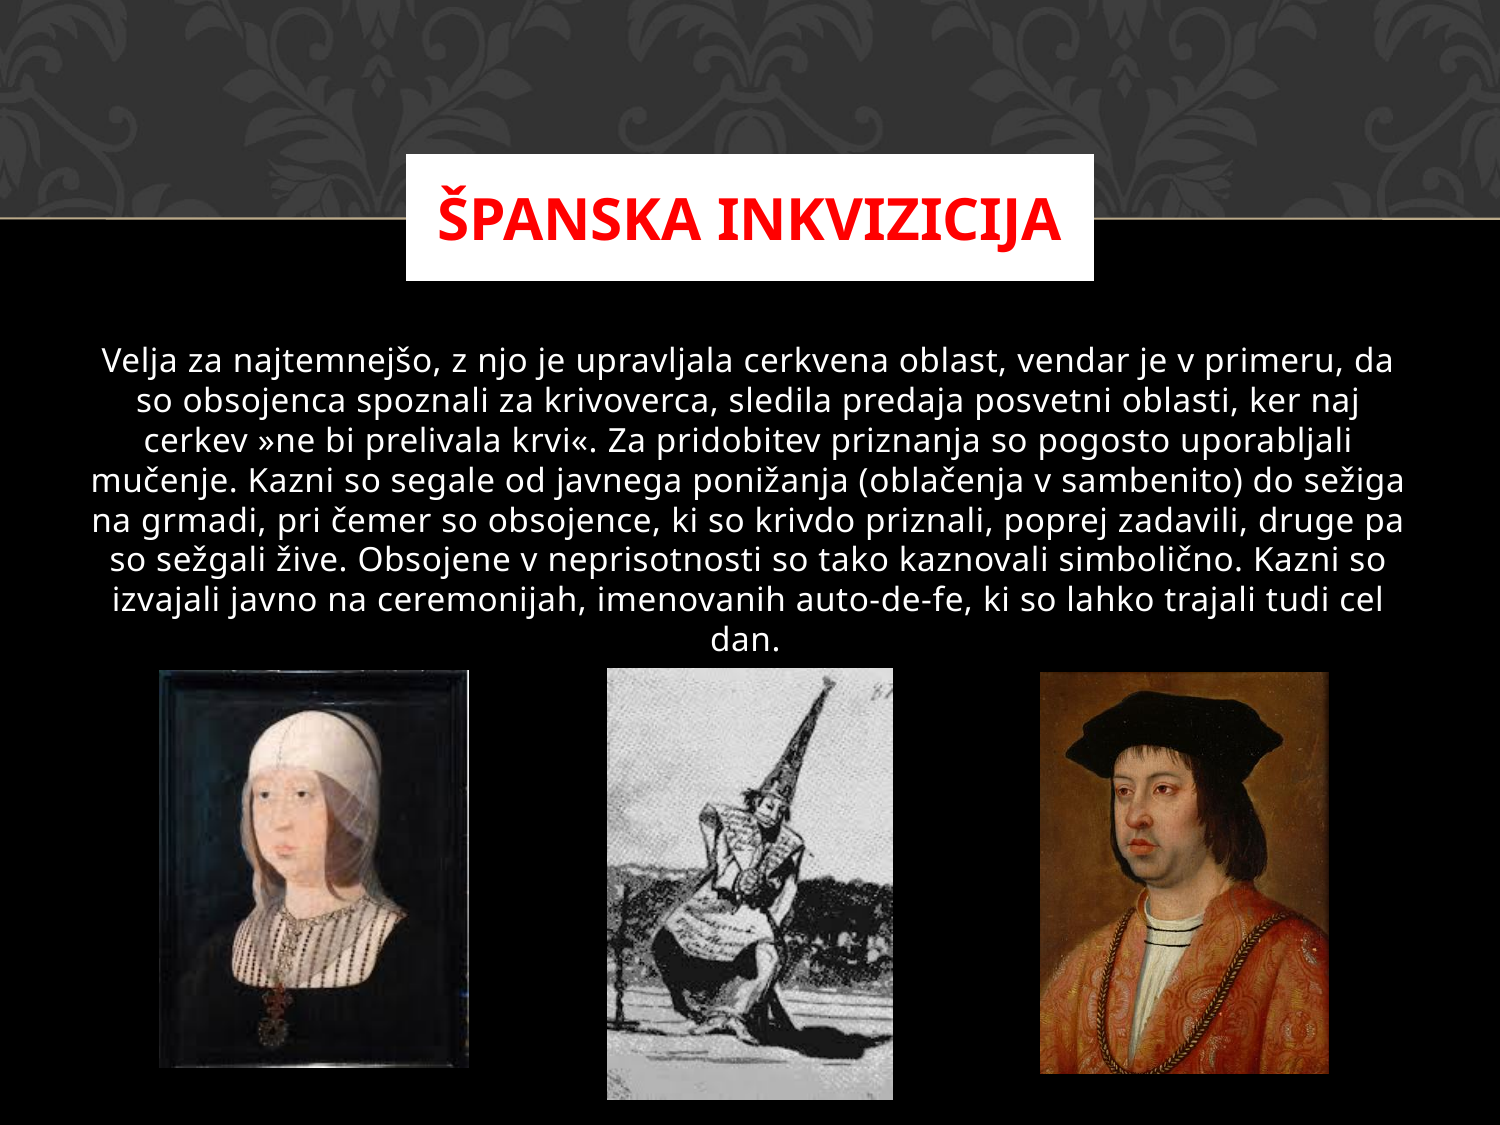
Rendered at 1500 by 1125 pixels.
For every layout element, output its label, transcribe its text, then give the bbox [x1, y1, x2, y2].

picture [159, 670, 469, 1068]
picture [0, 0, 1500, 217]
picture [607, 668, 893, 1100]
list Velja za najtemnejšo, z njo je upravljala cerkvena oblast, vendar je v primeru, da so obsojenca spoznali za krivoverca, sledila predaja posvetni oblasti, ker naj cerkev »ne bi prelivala krvi«. Za pridobitev priznanja so pogosto uporabljali mučenje. Kazni so segale od javnega ponižanja (oblačenja v sambenito) do sežiga na grmadi, pri čemer so obsojence, ki so krivdo priznali, poprej zadavili, druge pa so sežgali žive. Obsojene v neprisotnosti so tako kaznovali simbolično. Kazni so izvajali javno na ceremonijah, imenovanih auto-de-fe, ki so lahko trajali tudi cel dan. [75, 331, 1425, 1000]
picture [1040, 672, 1329, 1074]
title Španska inkvizicija [412, 159, 1088, 275]
